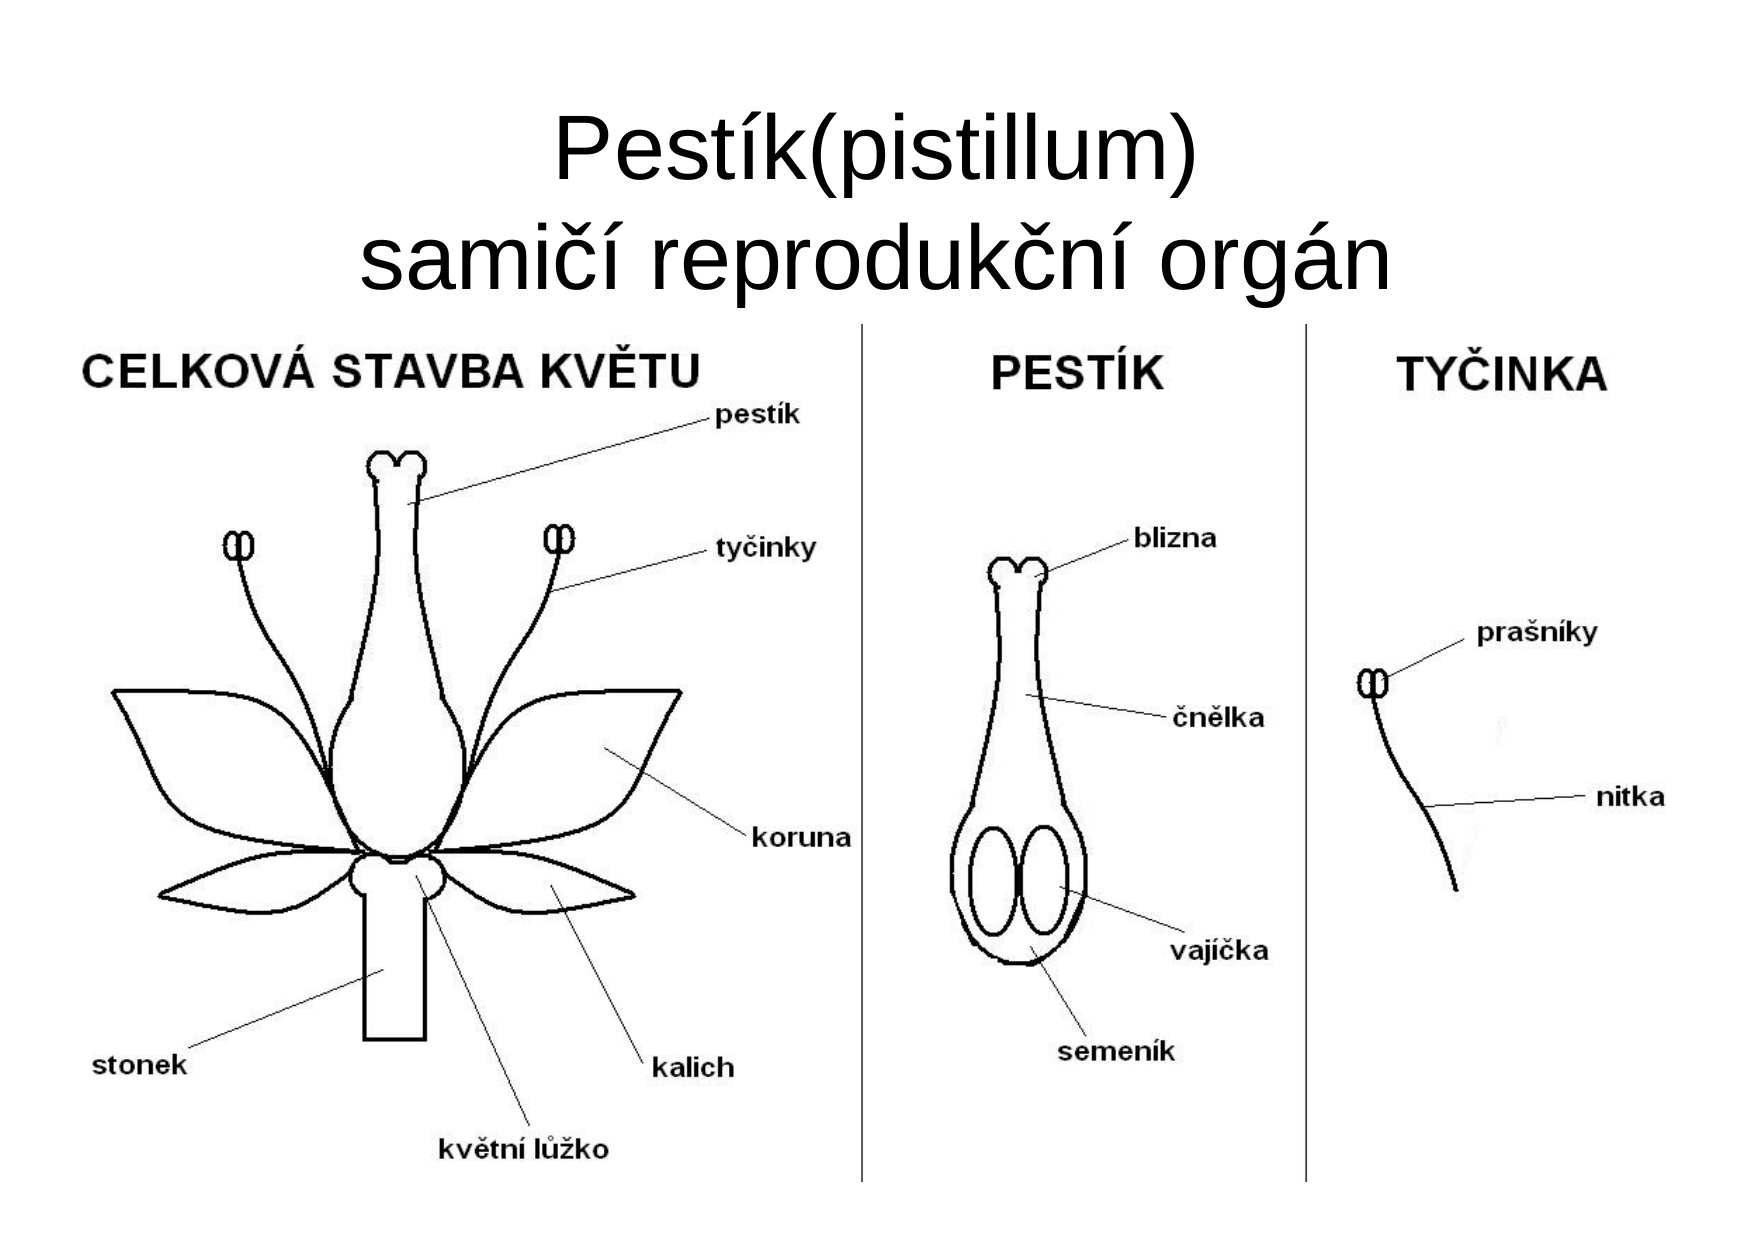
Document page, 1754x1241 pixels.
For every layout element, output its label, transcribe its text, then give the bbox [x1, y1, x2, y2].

title Pestík(pistillum) samičí reprodukční orgán [140, 94, 1614, 301]
picture [59, 324, 1695, 1182]
